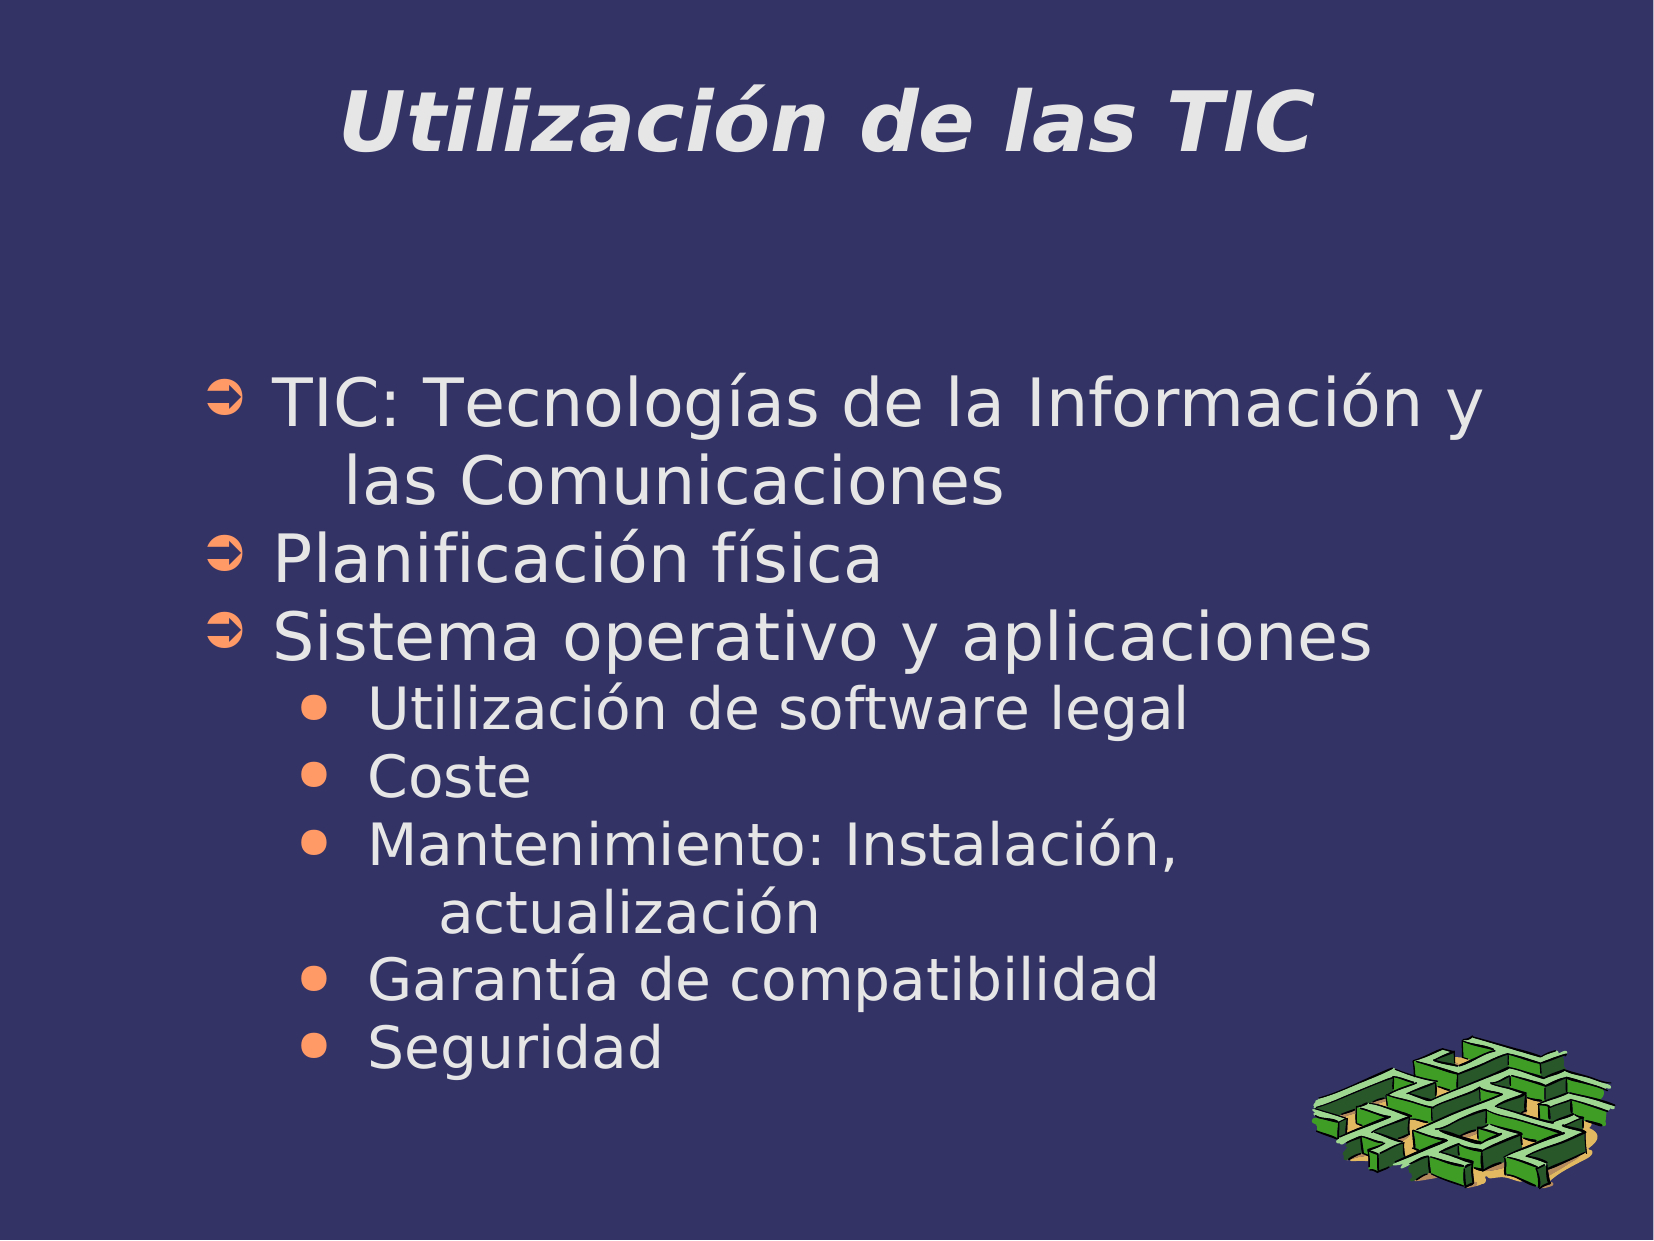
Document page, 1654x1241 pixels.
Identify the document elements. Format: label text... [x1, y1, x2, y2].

title Utilización de las TIC [121, 26, 1534, 219]
list TIC: Tecnologías de la Información y las Comunicaciones Planificación física Sistema operativo y aplicaciones Utilización de software legal Coste Mantenimiento: Instalación, actualización Garantía de compatibilidad Seguridad [178, 364, 1570, 1132]
